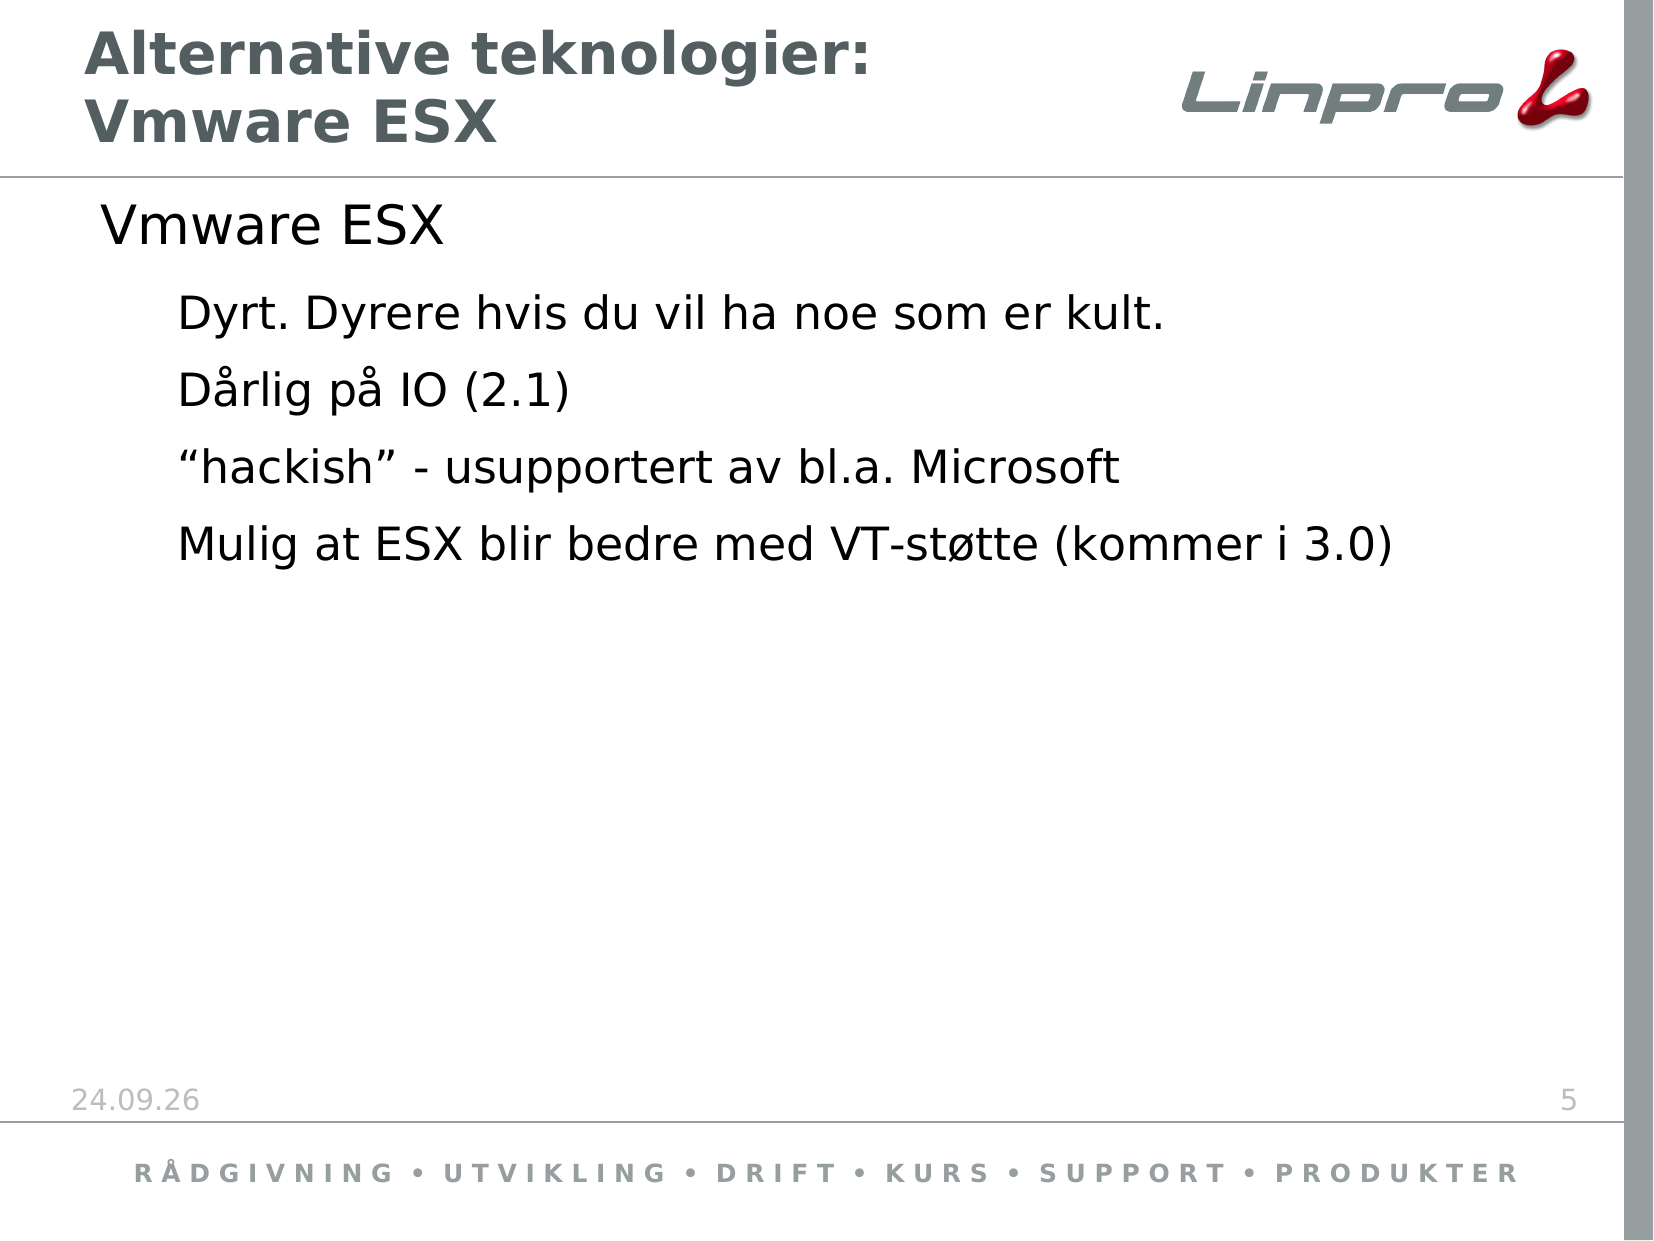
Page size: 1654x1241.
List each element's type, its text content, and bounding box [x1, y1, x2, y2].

title Alternative teknologier: Vmware ESX [84, 20, 1573, 157]
list Vmware ESX Dyrt. Dyrere hvis du vil ha noe som er kult. Dårlig på IO (2.1) “hackish” - usupportert av bl.a. Microsoft Mulig at ESX blir bedre med VT-støtte (kommer i 3.0) [82, 194, 1571, 1039]
picture [1573, 47, 1595, 133]
